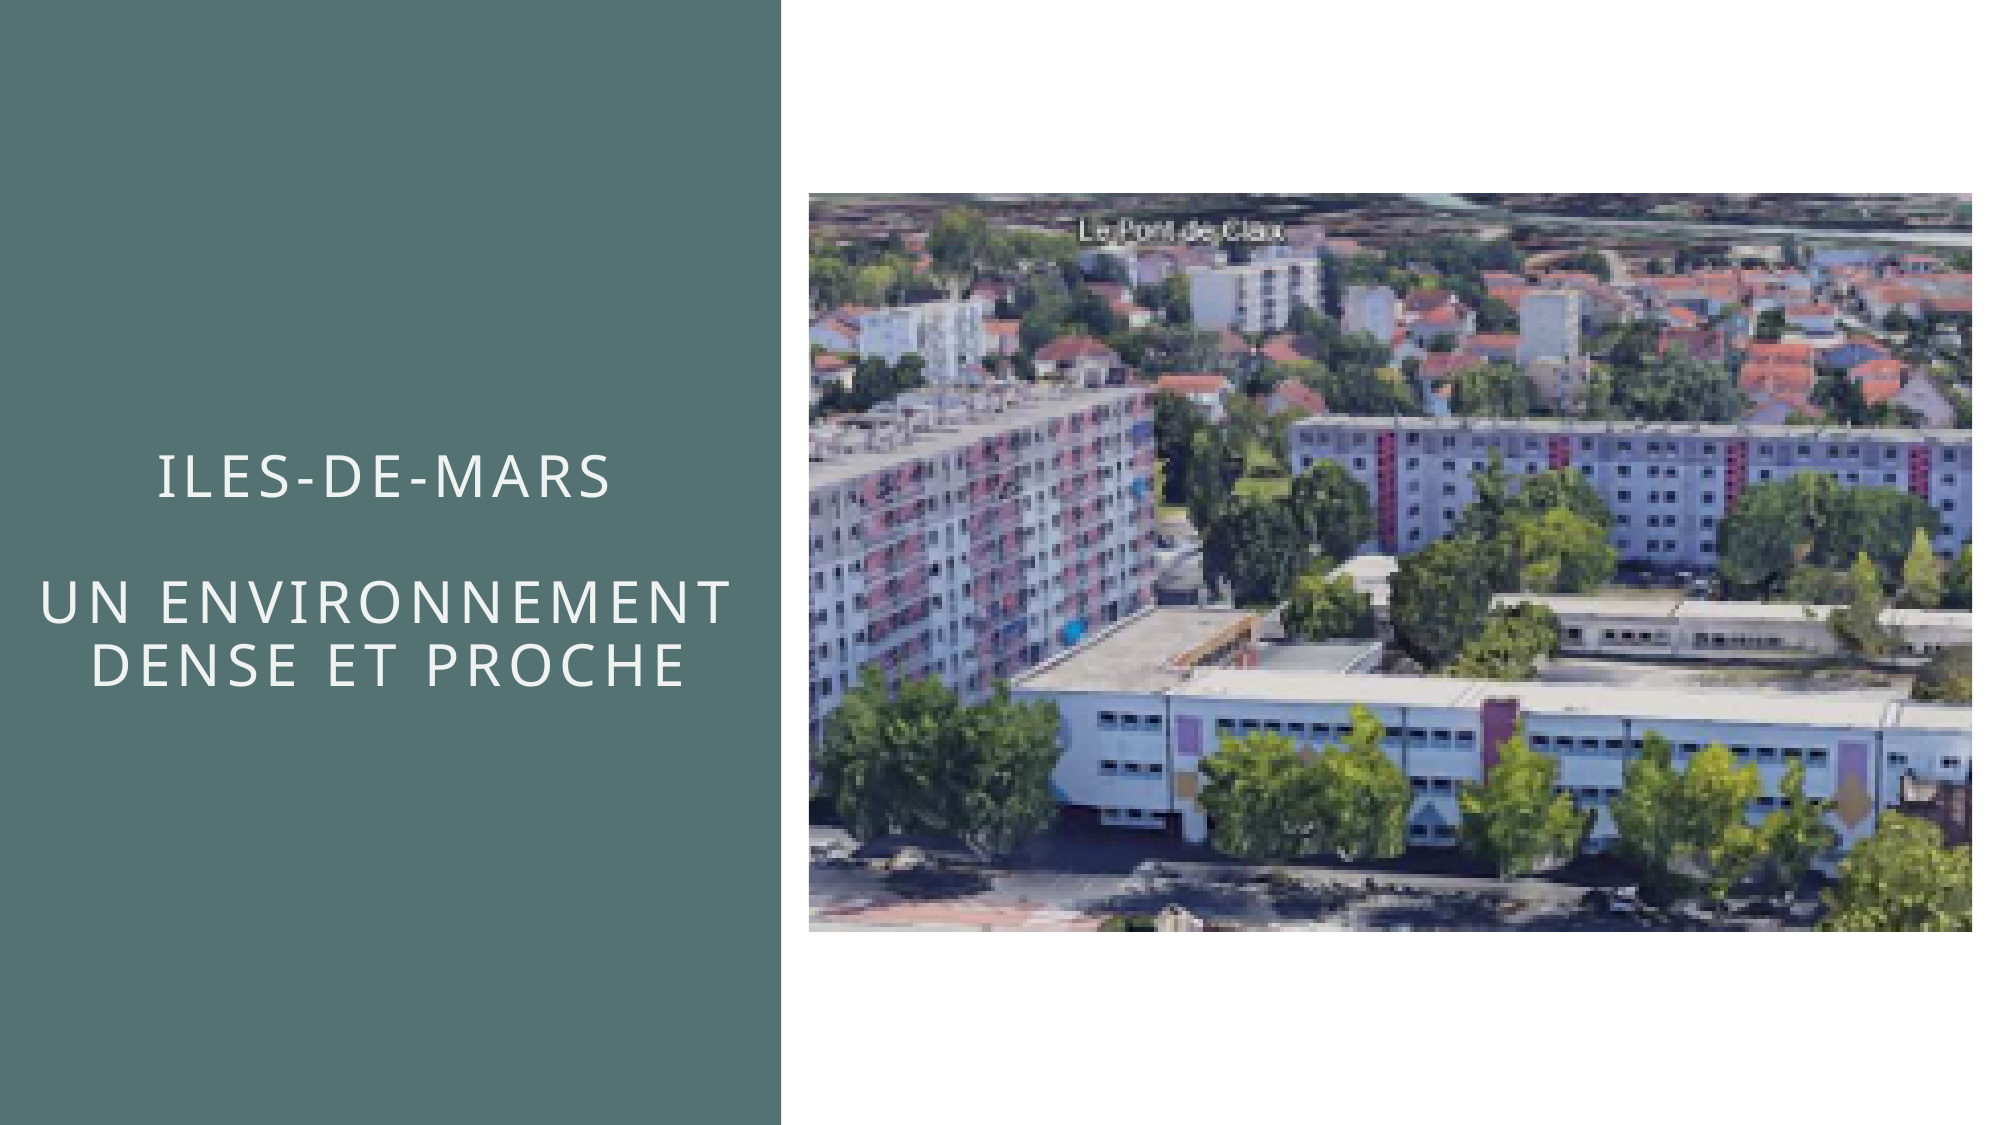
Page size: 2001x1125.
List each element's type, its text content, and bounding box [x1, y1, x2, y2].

text_box [0, 0, 782, 1125]
title Iles-de-Mars Un environnement dense et proche [0, 112, 775, 707]
picture [808, 193, 1973, 932]
